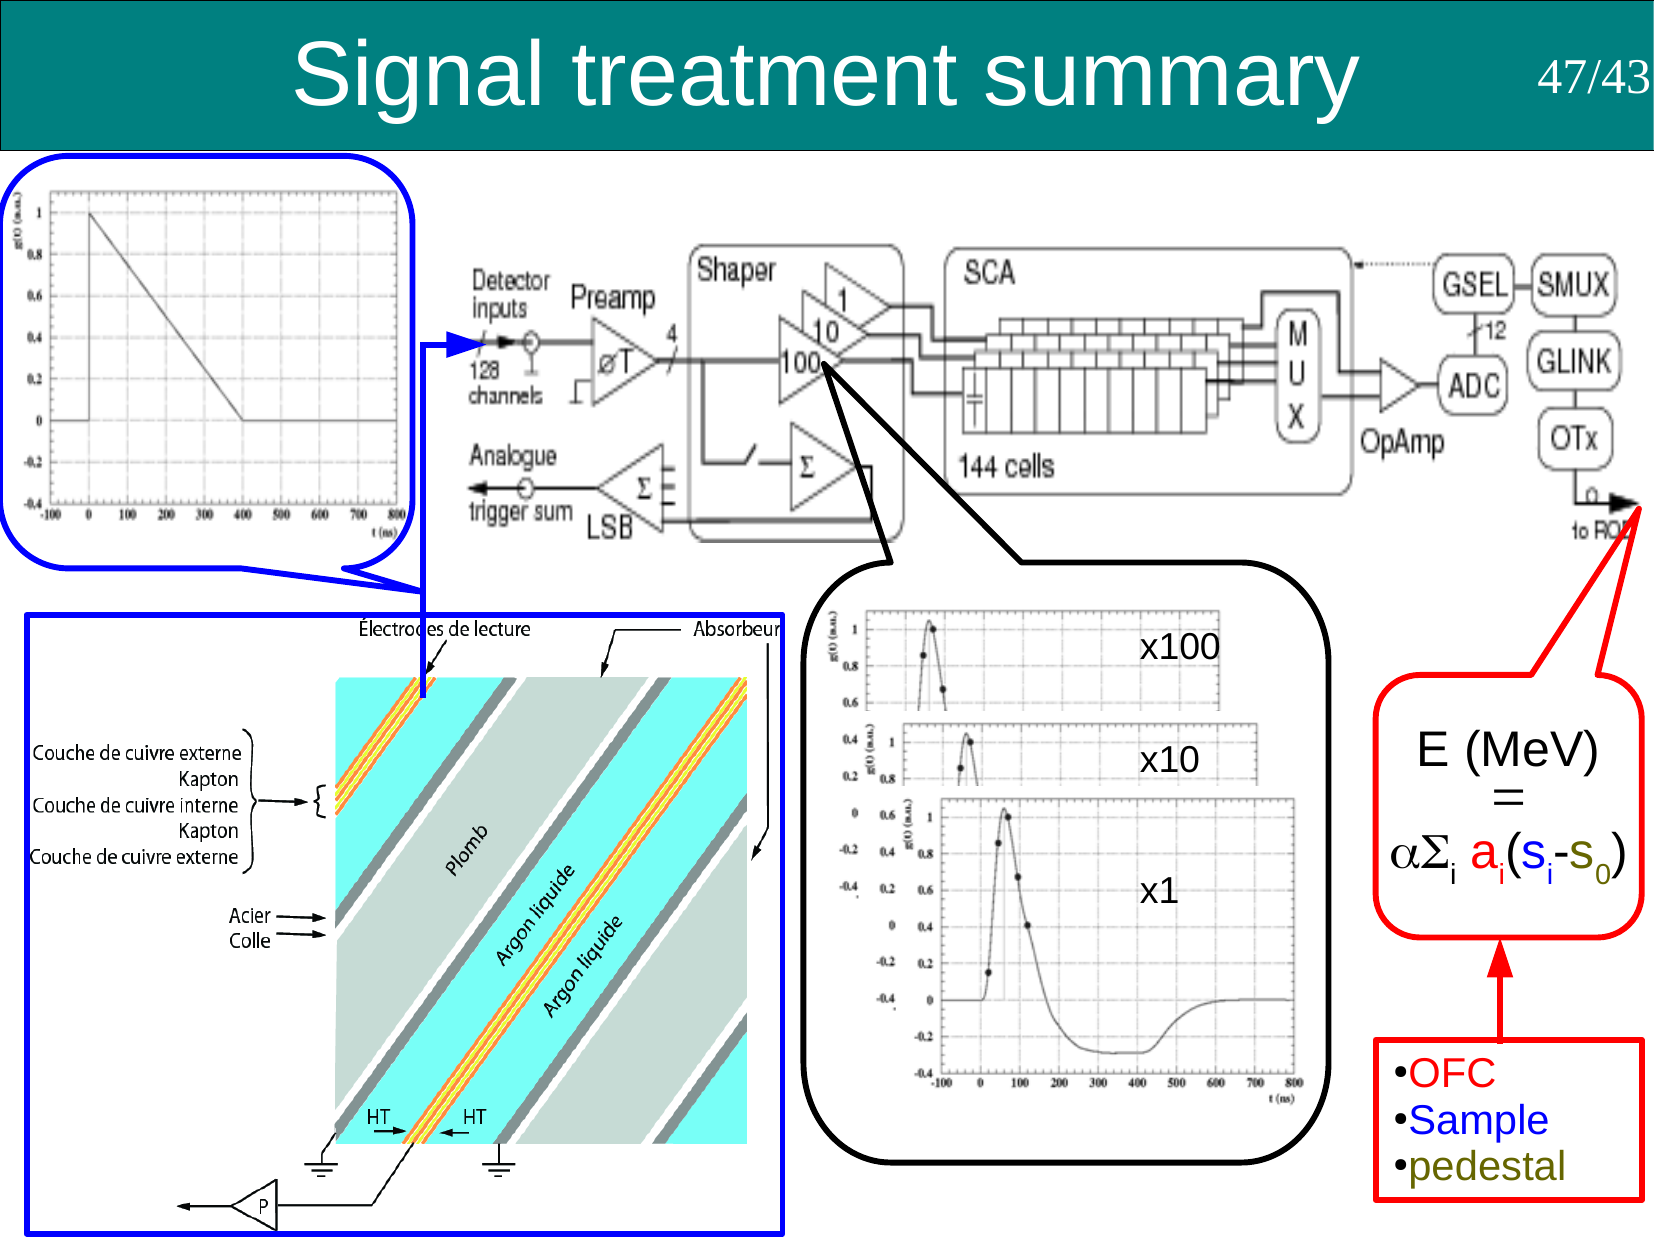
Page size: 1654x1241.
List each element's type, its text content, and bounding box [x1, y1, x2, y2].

picture [821, 560, 875, 595]
text_box x10 [1125, 730, 1238, 788]
picture [380, 177, 419, 563]
text_box x100 [1125, 618, 1238, 676]
picture [29, 617, 780, 1231]
text_box [833, 379, 996, 543]
text_box x1 [1125, 862, 1238, 920]
picture [821, 560, 1318, 1126]
text_box [466, 243, 1644, 543]
picture [5, 177, 409, 563]
picture [5, 177, 14, 189]
text_box E (MeV) = aSi ai(si-s0) [1375, 508, 1642, 938]
text_box OFC Sample pedestal [1375, 1039, 1642, 1201]
title Signal treatment summary [82, 22, 1571, 126]
picture [5, 535, 33, 563]
